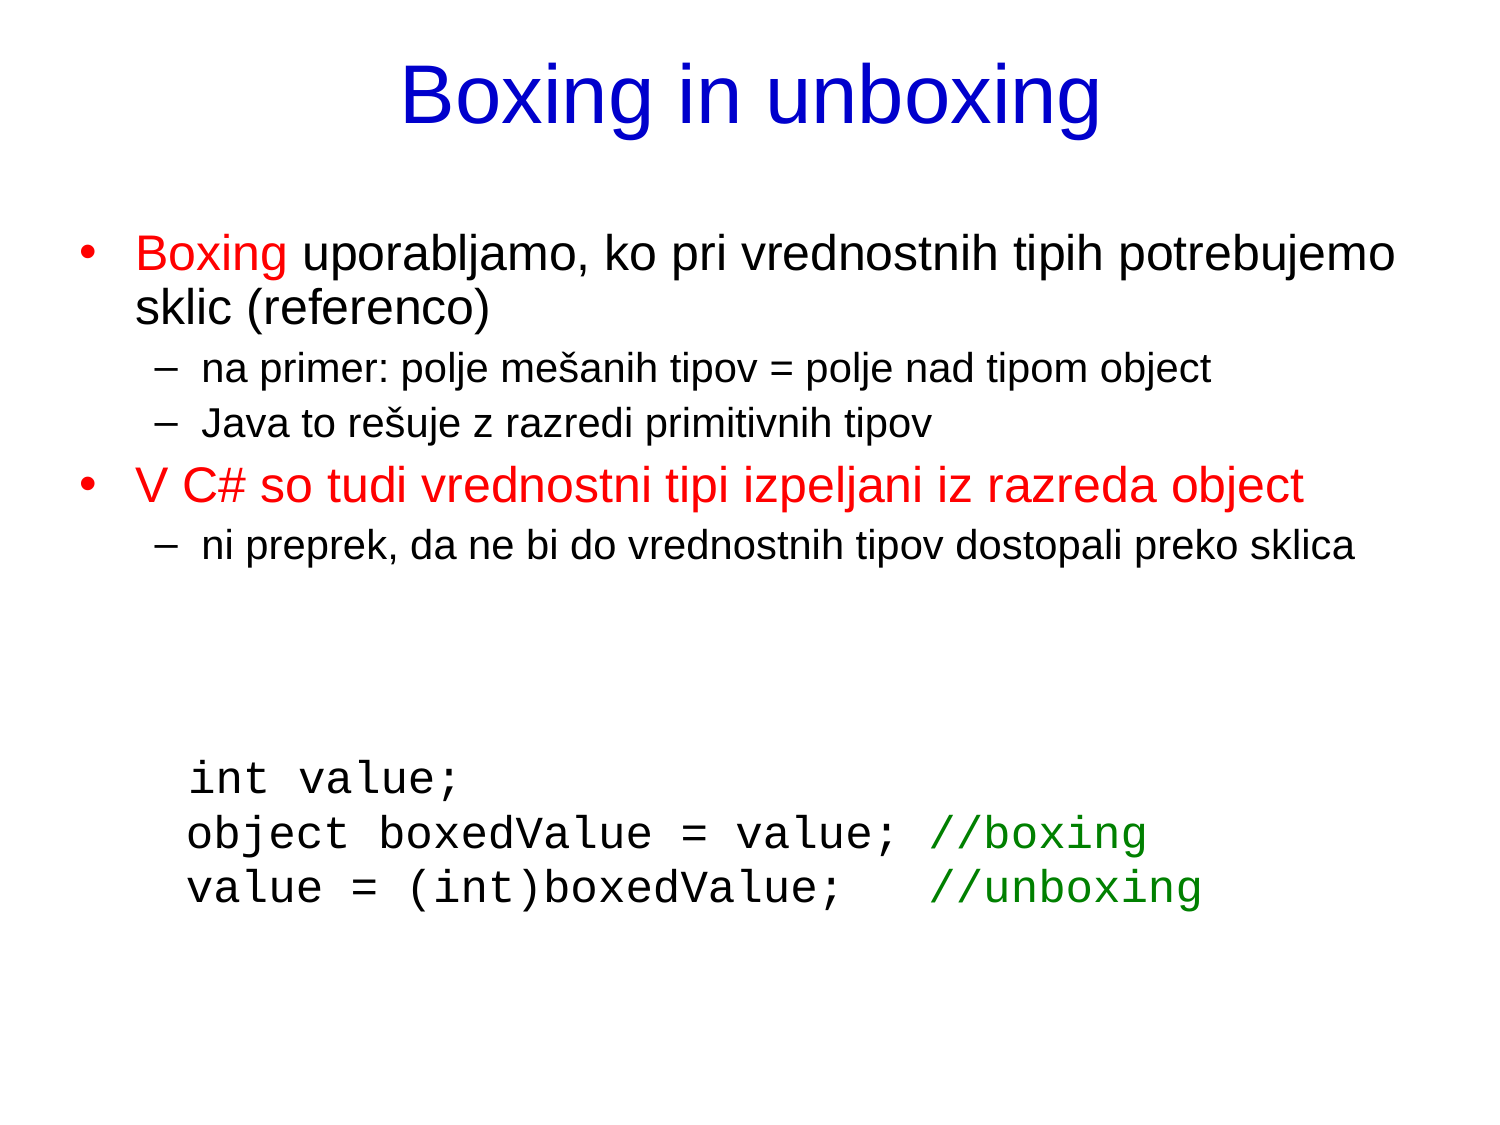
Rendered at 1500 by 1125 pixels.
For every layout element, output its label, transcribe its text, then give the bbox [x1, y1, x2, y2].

list Boxing uporabljamo, ko pri vrednostnih tipih potrebujemo sklic (referenco) na primer: polje mešanih tipov = polje nad tipom object Java to rešuje z razredi primitivnih tipov V C# so tudi vrednostni tipi izpeljani iz razreda object ni preprek, da ne bi do vrednostnih tipov dostopali preko sklica [64, 220, 1437, 757]
text_box int value; object boxedValue = value; //boxing value = (int)boxedValue; //unboxing [171, 739, 1317, 965]
title Boxing in unboxing [76, 30, 1427, 149]
